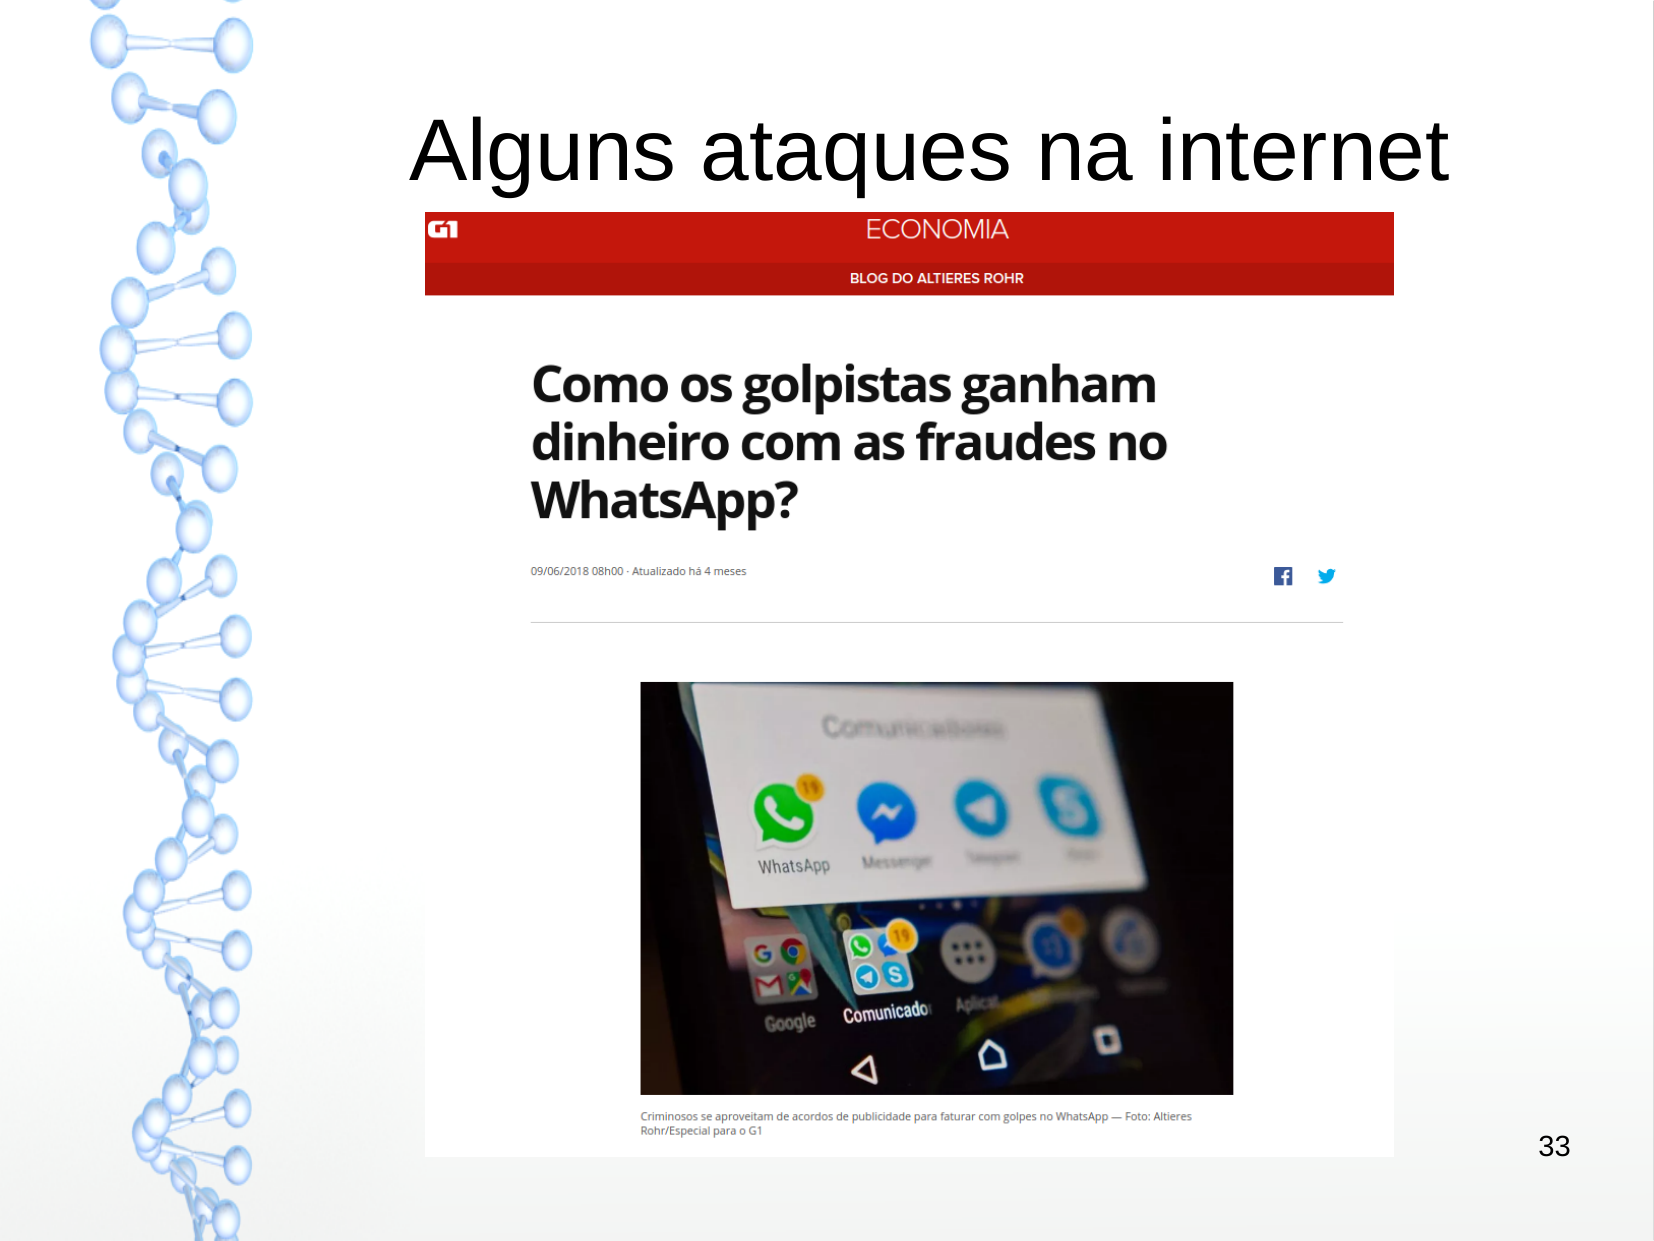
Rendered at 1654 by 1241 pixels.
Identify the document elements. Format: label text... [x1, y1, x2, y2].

list [271, 200, 1560, 1193]
title Alguns ataques na internet [265, 47, 1595, 252]
picture [0, 0, 1654, 1241]
